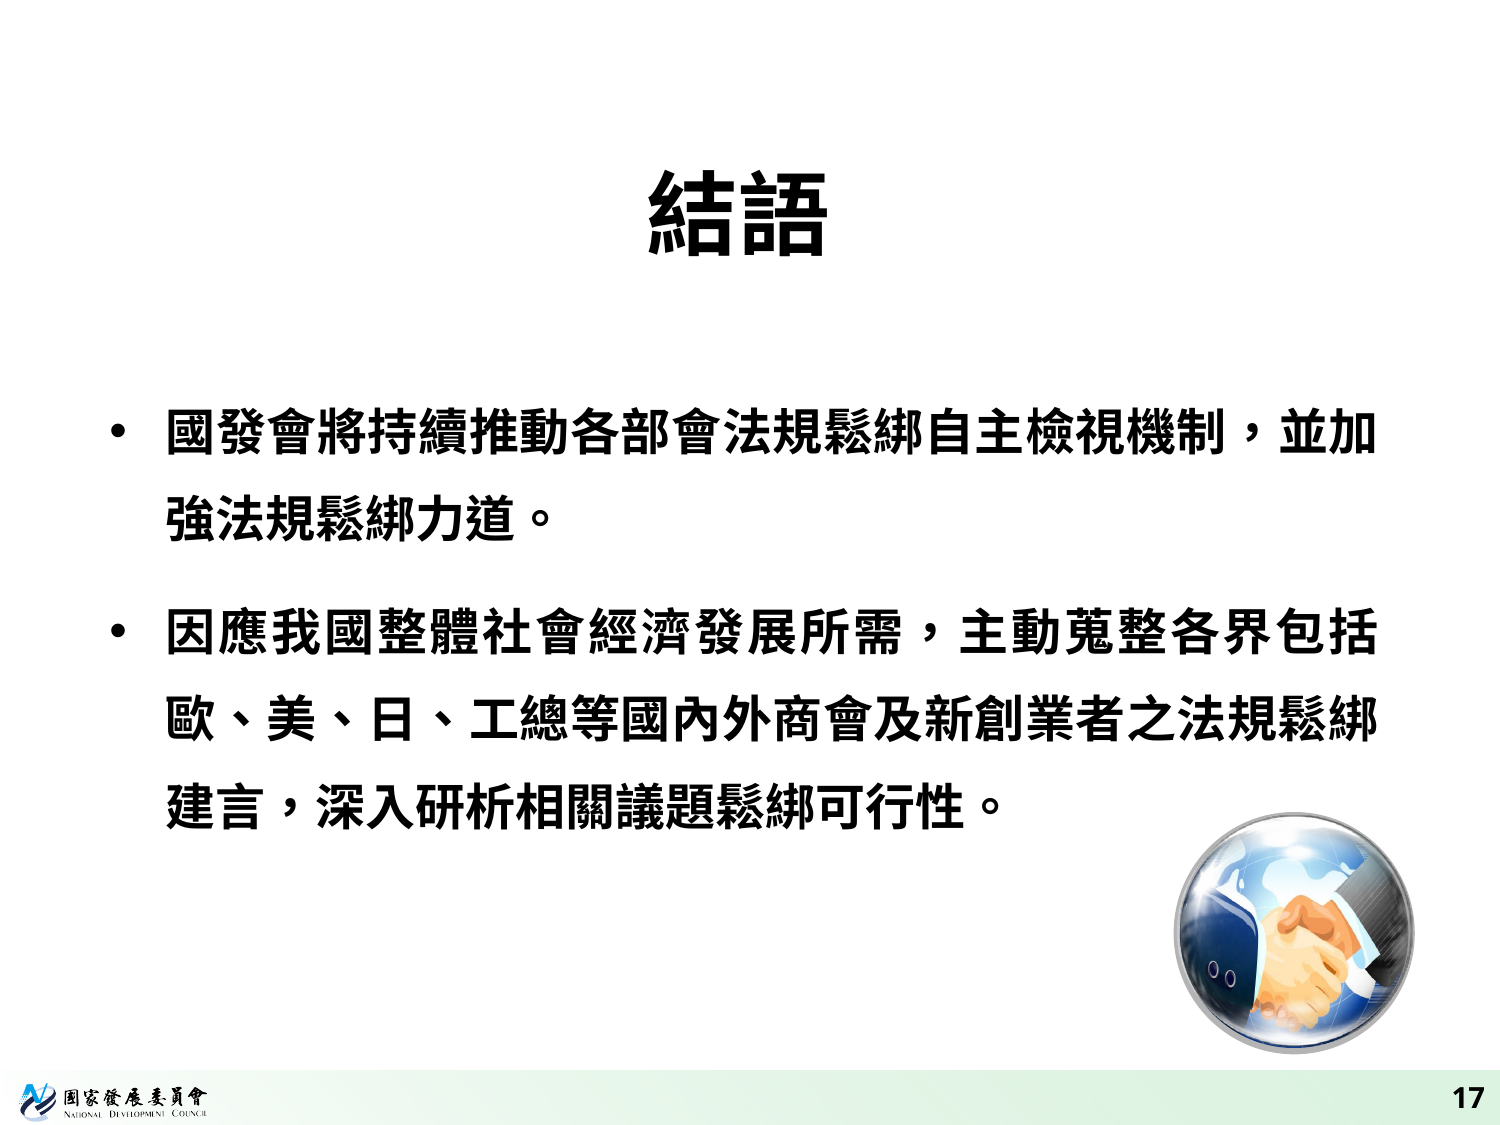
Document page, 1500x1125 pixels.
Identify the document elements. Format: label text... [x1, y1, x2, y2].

picture [1175, 810, 1419, 1053]
picture [12, 1074, 230, 1122]
text_box 結語 [443, 148, 1034, 274]
list 國發會將持續推動各部會法規鬆綁自主檢視機制，並加強法規鬆綁力道。 因應我國整體社會經濟發展所需，主動蒐整各界包括歐、美、日、工總等國內外商會及新創業者之法規鬆綁建言，深入研析相關議題鬆綁可行性。 [94, 326, 1394, 882]
